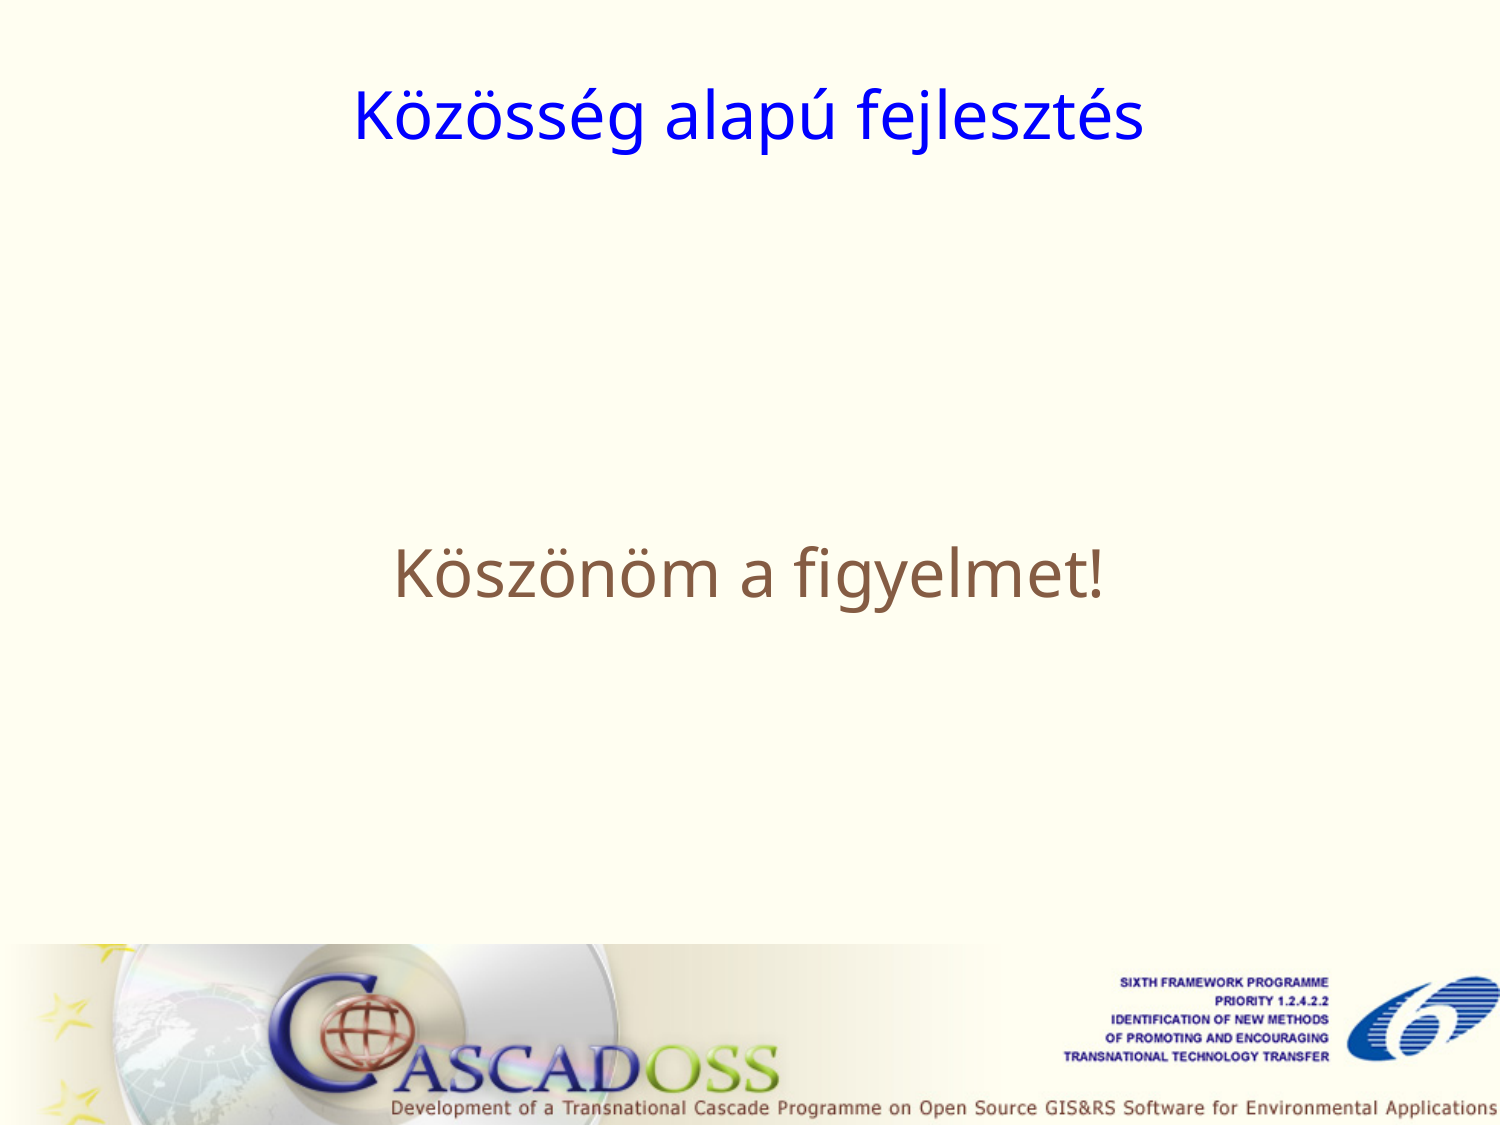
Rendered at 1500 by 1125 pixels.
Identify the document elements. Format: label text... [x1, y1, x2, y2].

picture [0, 944, 1500, 1125]
list Köszönöm a figyelmet! [74, 208, 1425, 951]
title Közösség alapú fejlesztés [74, 13, 1425, 208]
